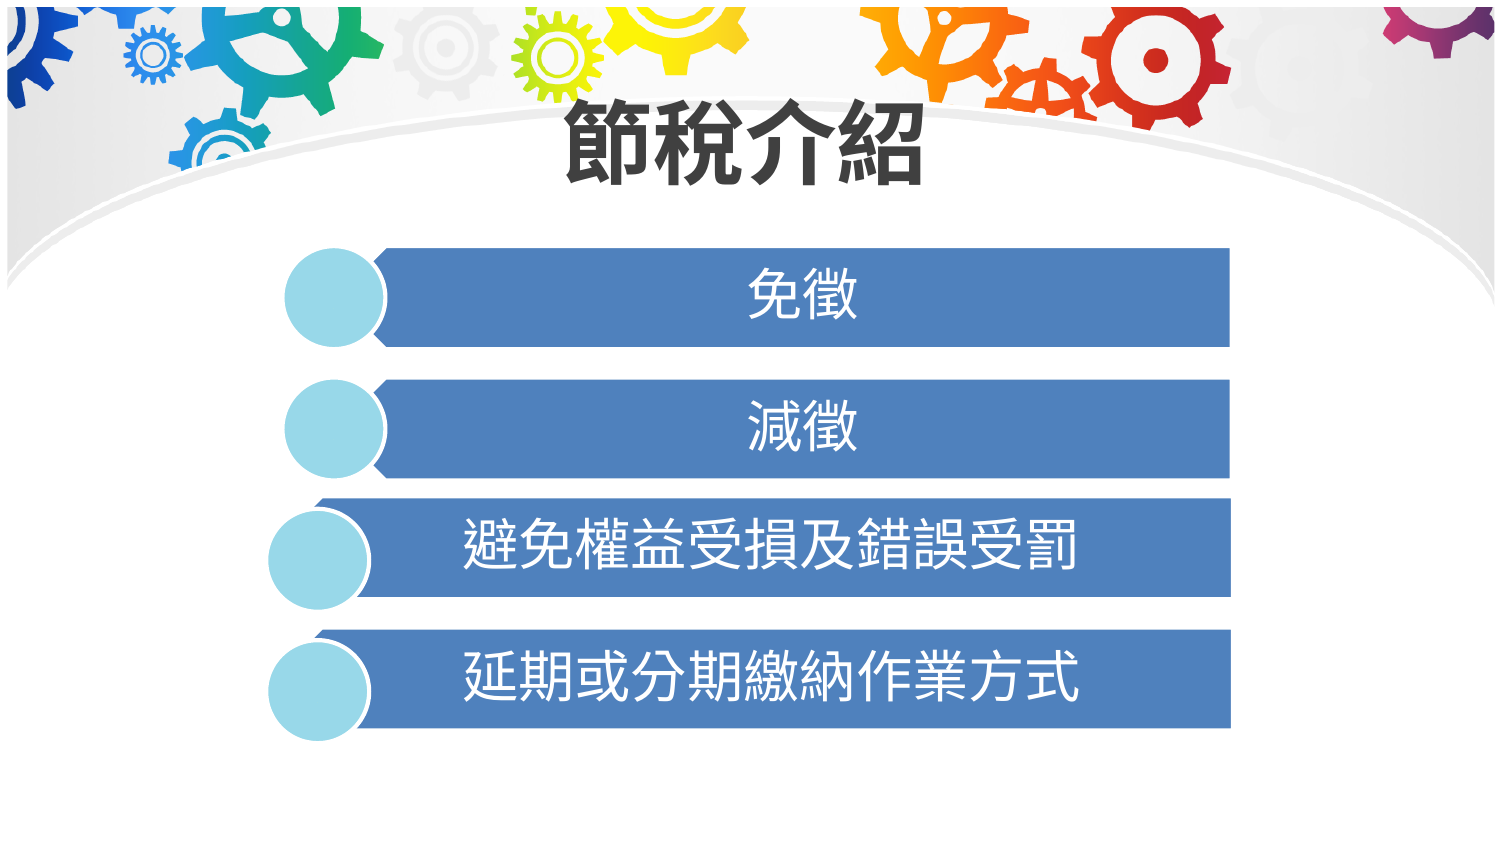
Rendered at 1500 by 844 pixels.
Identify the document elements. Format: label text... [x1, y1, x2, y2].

text_box [282, 377, 386, 481]
text_box 減徵 [370, 377, 1232, 481]
text_box [266, 508, 370, 612]
text_box [282, 246, 386, 350]
text_box 延期或分期繳納作業方式 [309, 627, 1233, 731]
text_box 免徵 [371, 246, 1232, 350]
text_box [266, 640, 370, 744]
text_box 避免權益受損及錯誤受罰 [308, 496, 1233, 600]
title 節稅介紹 [70, 70, 1421, 211]
